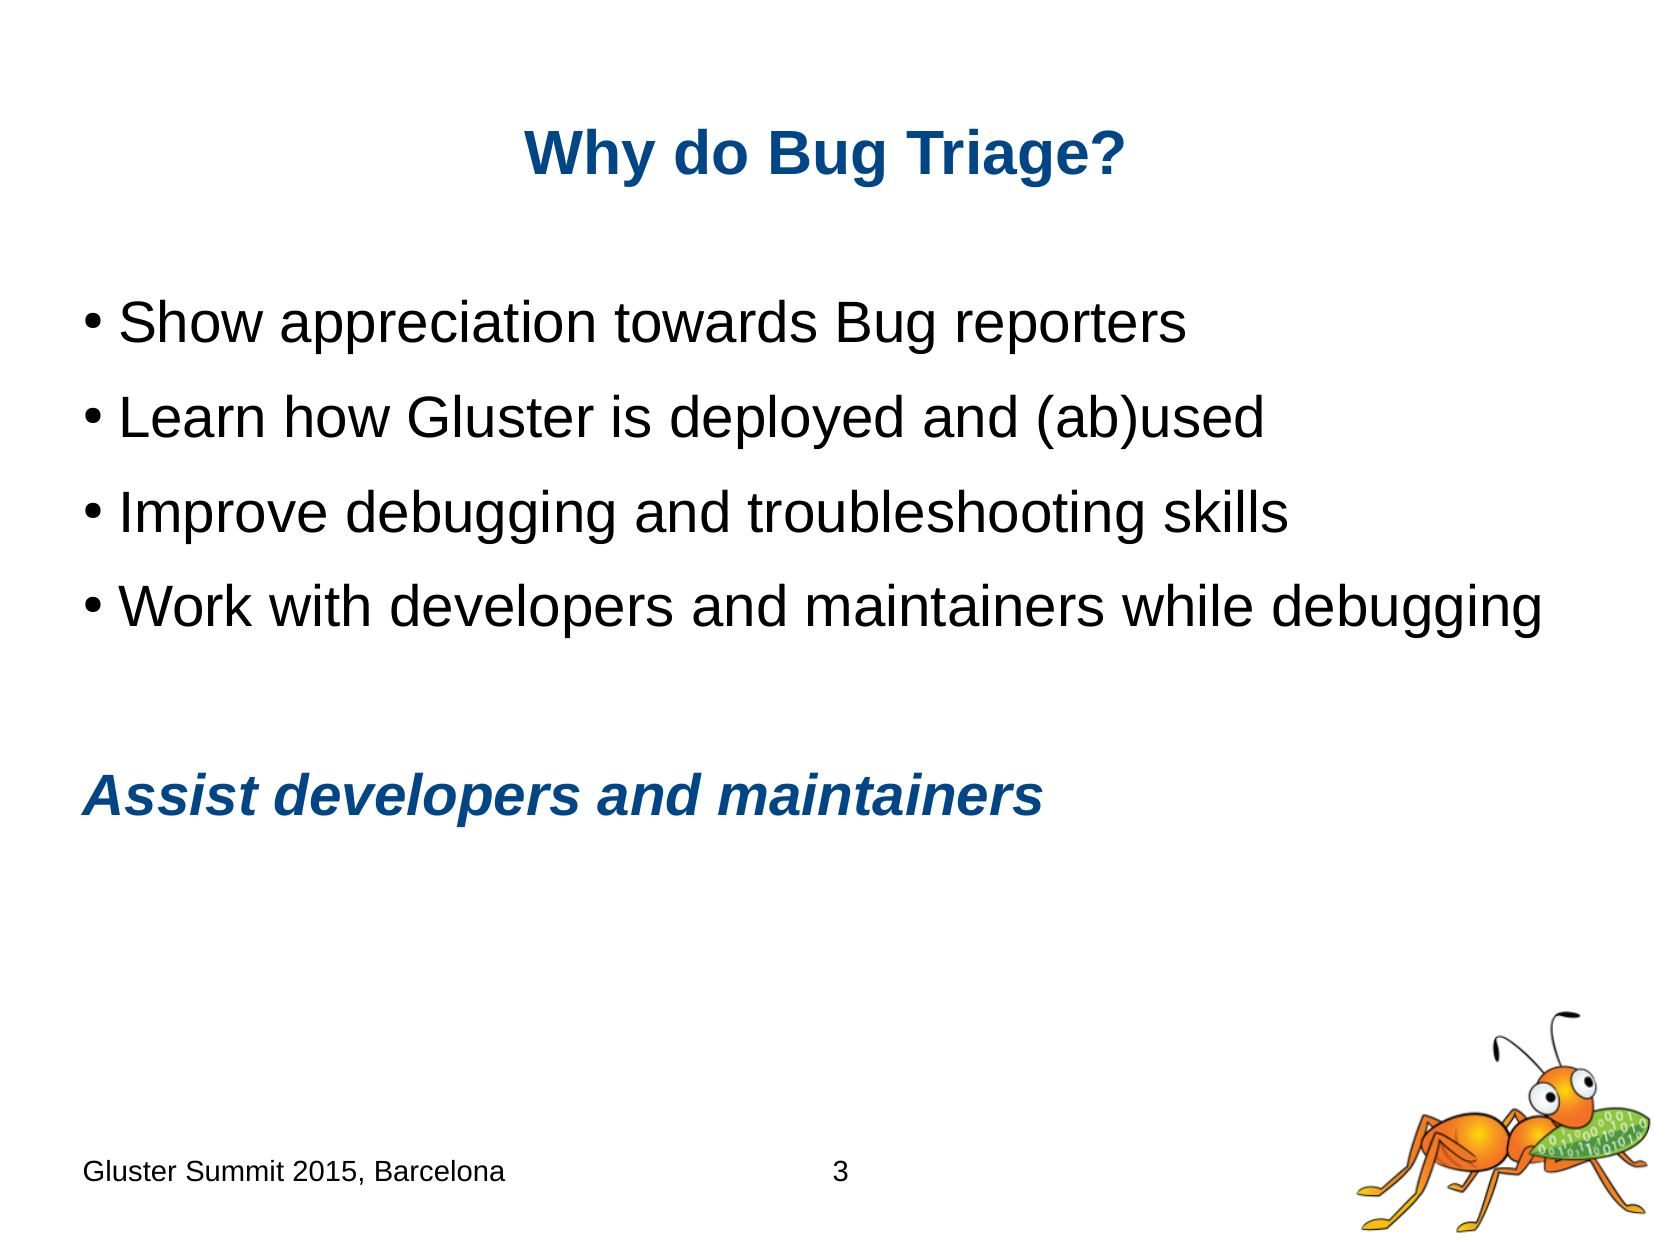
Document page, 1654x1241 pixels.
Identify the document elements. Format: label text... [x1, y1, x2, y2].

list Show appreciation towards Bug reporters Learn how Gluster is deployed and (ab)used Improve debugging and troubleshooting skills Work with developers and maintainers while debugging Assist developers and maintainers [82, 290, 1571, 1010]
picture [1353, 1009, 1654, 1235]
title Why do Bug Triage? [82, 49, 1571, 257]
